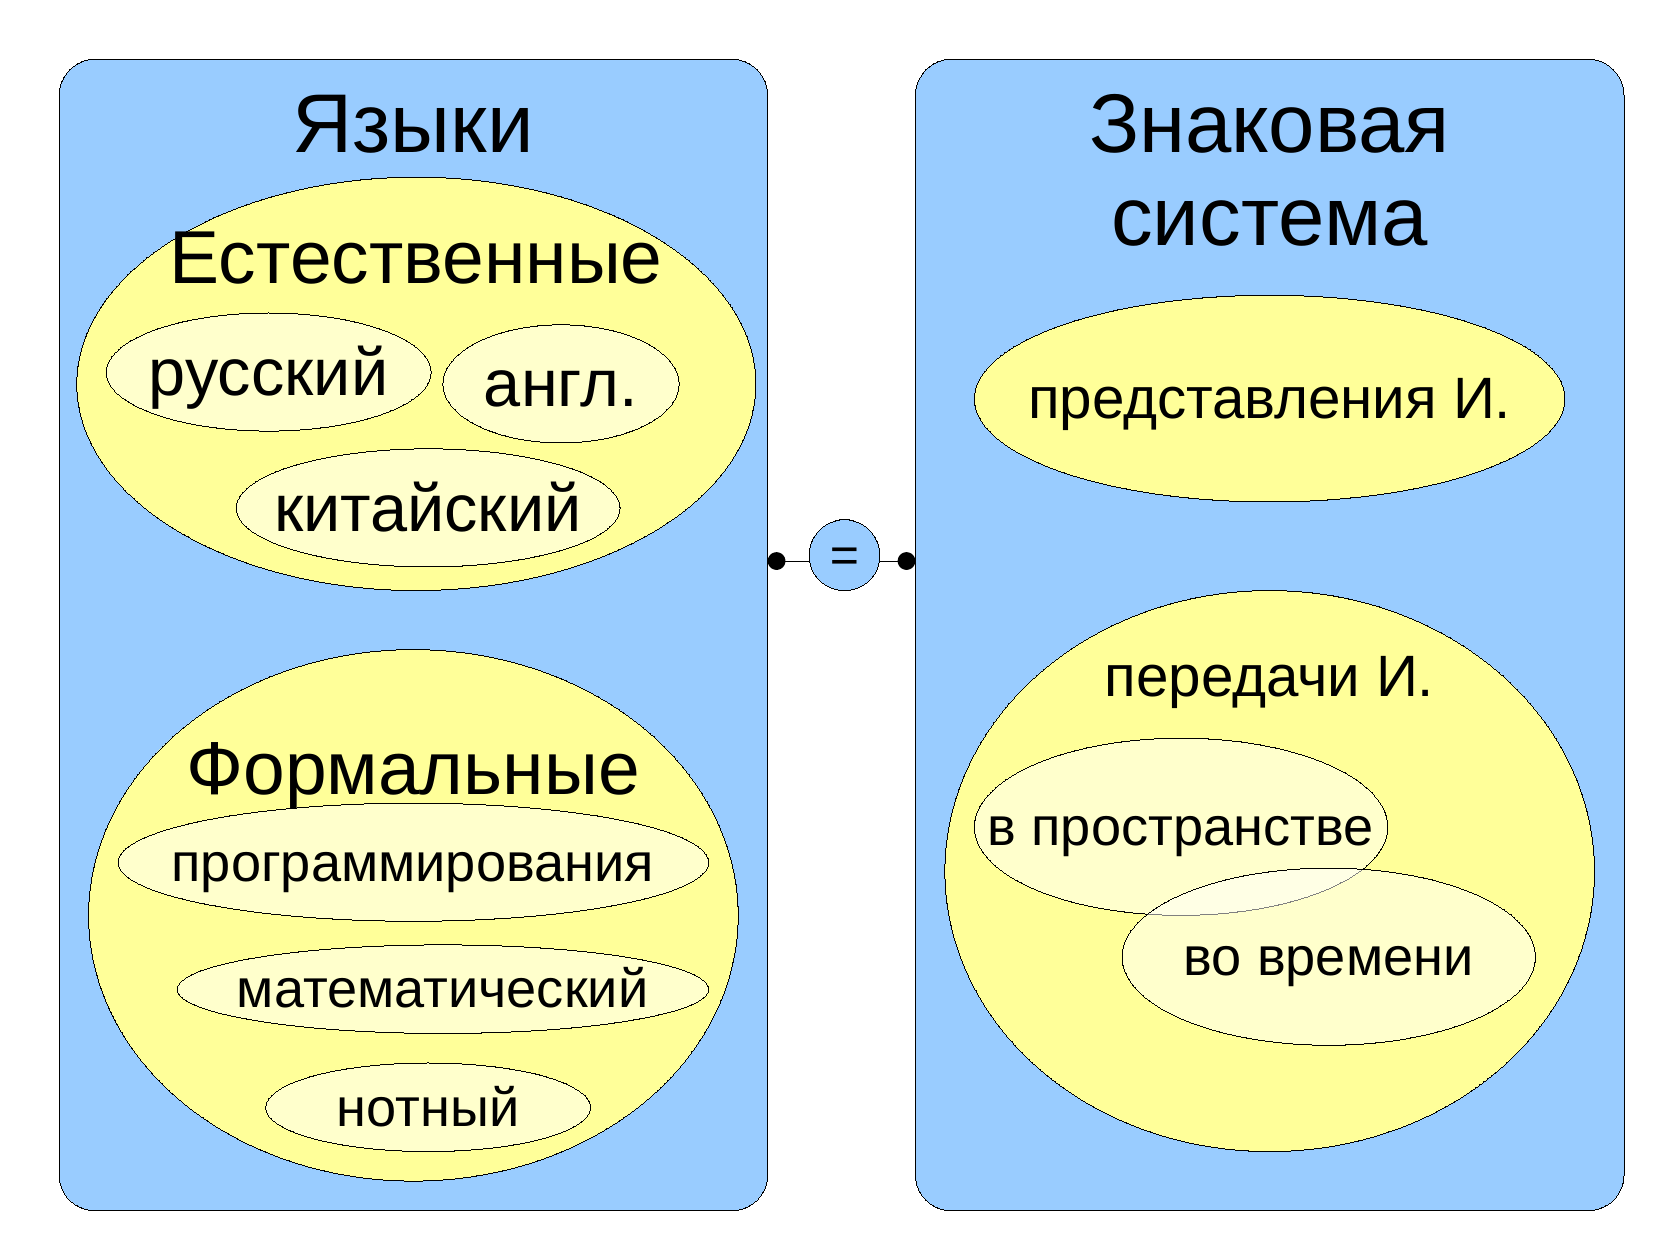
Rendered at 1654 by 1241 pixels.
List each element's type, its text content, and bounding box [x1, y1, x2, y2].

text_box математический [177, 944, 709, 1034]
text_box китайский [236, 448, 621, 567]
text_box передачи И. [944, 590, 1595, 1152]
text_box Знаковая система [915, 59, 1625, 1211]
text_box программирования [118, 803, 709, 922]
text_box = [809, 519, 880, 591]
text_box русский [106, 312, 432, 432]
text_box во времени [1122, 868, 1536, 1046]
text_box Естественные [76, 177, 756, 591]
text_box Формальные [88, 649, 739, 1182]
text_box нотный [265, 1062, 591, 1152]
text_box англ. [442, 324, 680, 443]
text_box представления И. [974, 295, 1565, 502]
text_box в пространстве [974, 738, 1388, 915]
text_box Языки [59, 59, 768, 1211]
